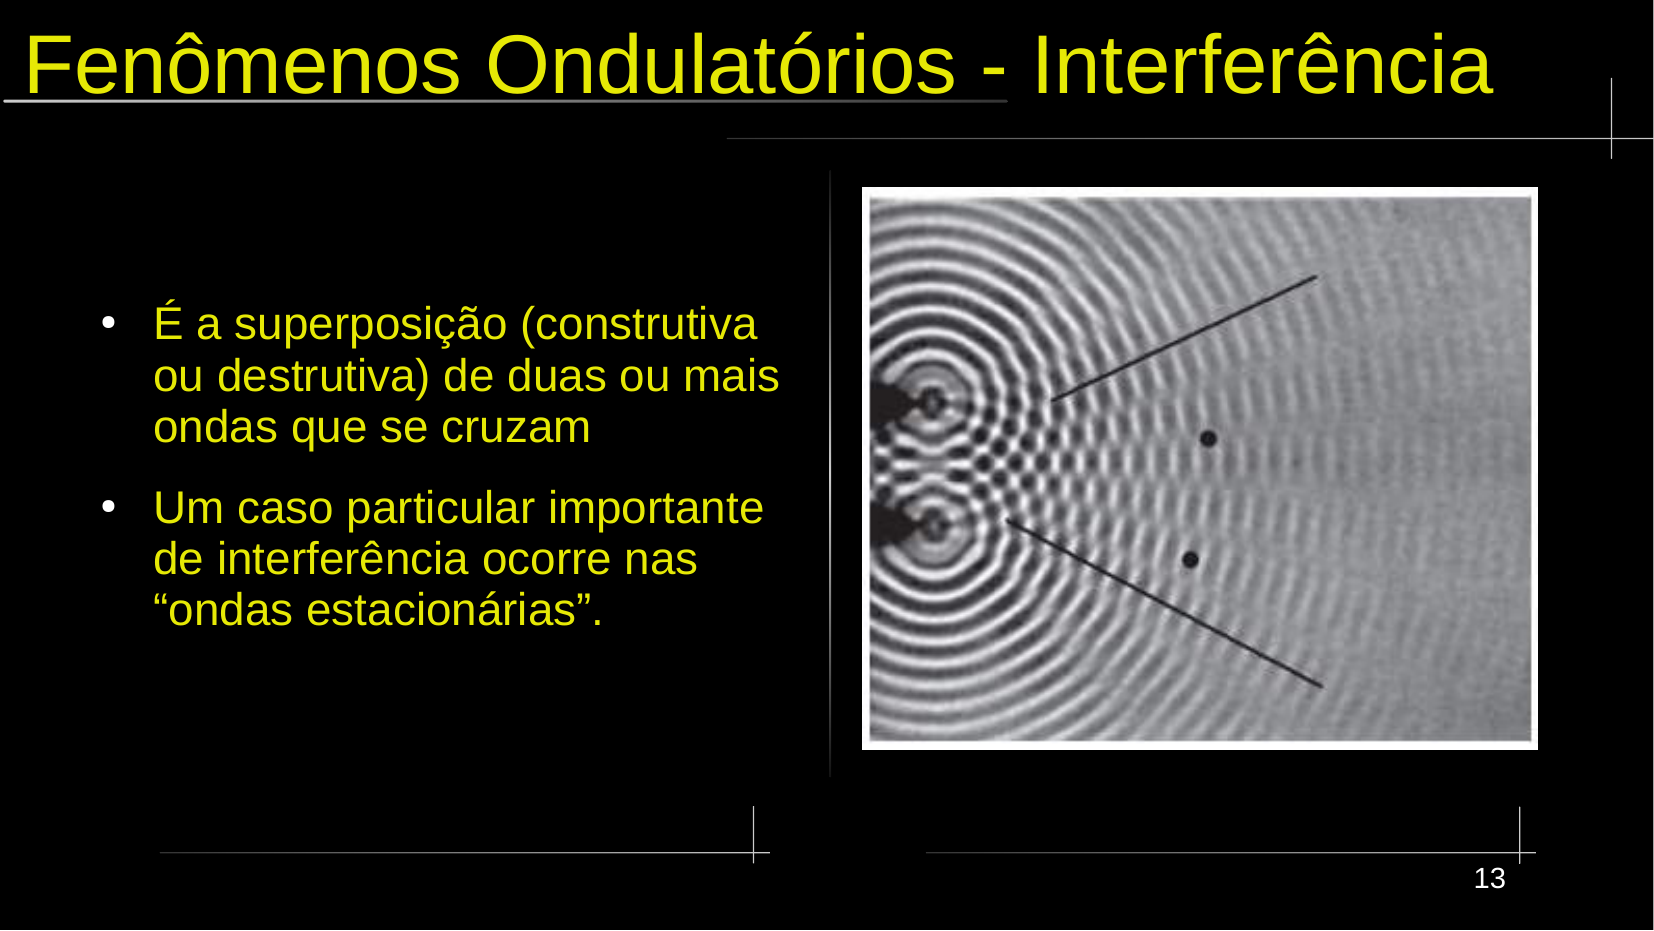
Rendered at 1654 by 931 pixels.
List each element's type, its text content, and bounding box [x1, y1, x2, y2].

title Fenômenos Ondulatórios - Interferência [23, 11, 1589, 119]
picture [862, 187, 1538, 751]
list É a superposição (construtiva ou destrutiva) de duas ou mais ondas que se cruzam Um caso particular importante de interferência ocorre nas “ondas estacionárias”. [82, 217, 809, 758]
